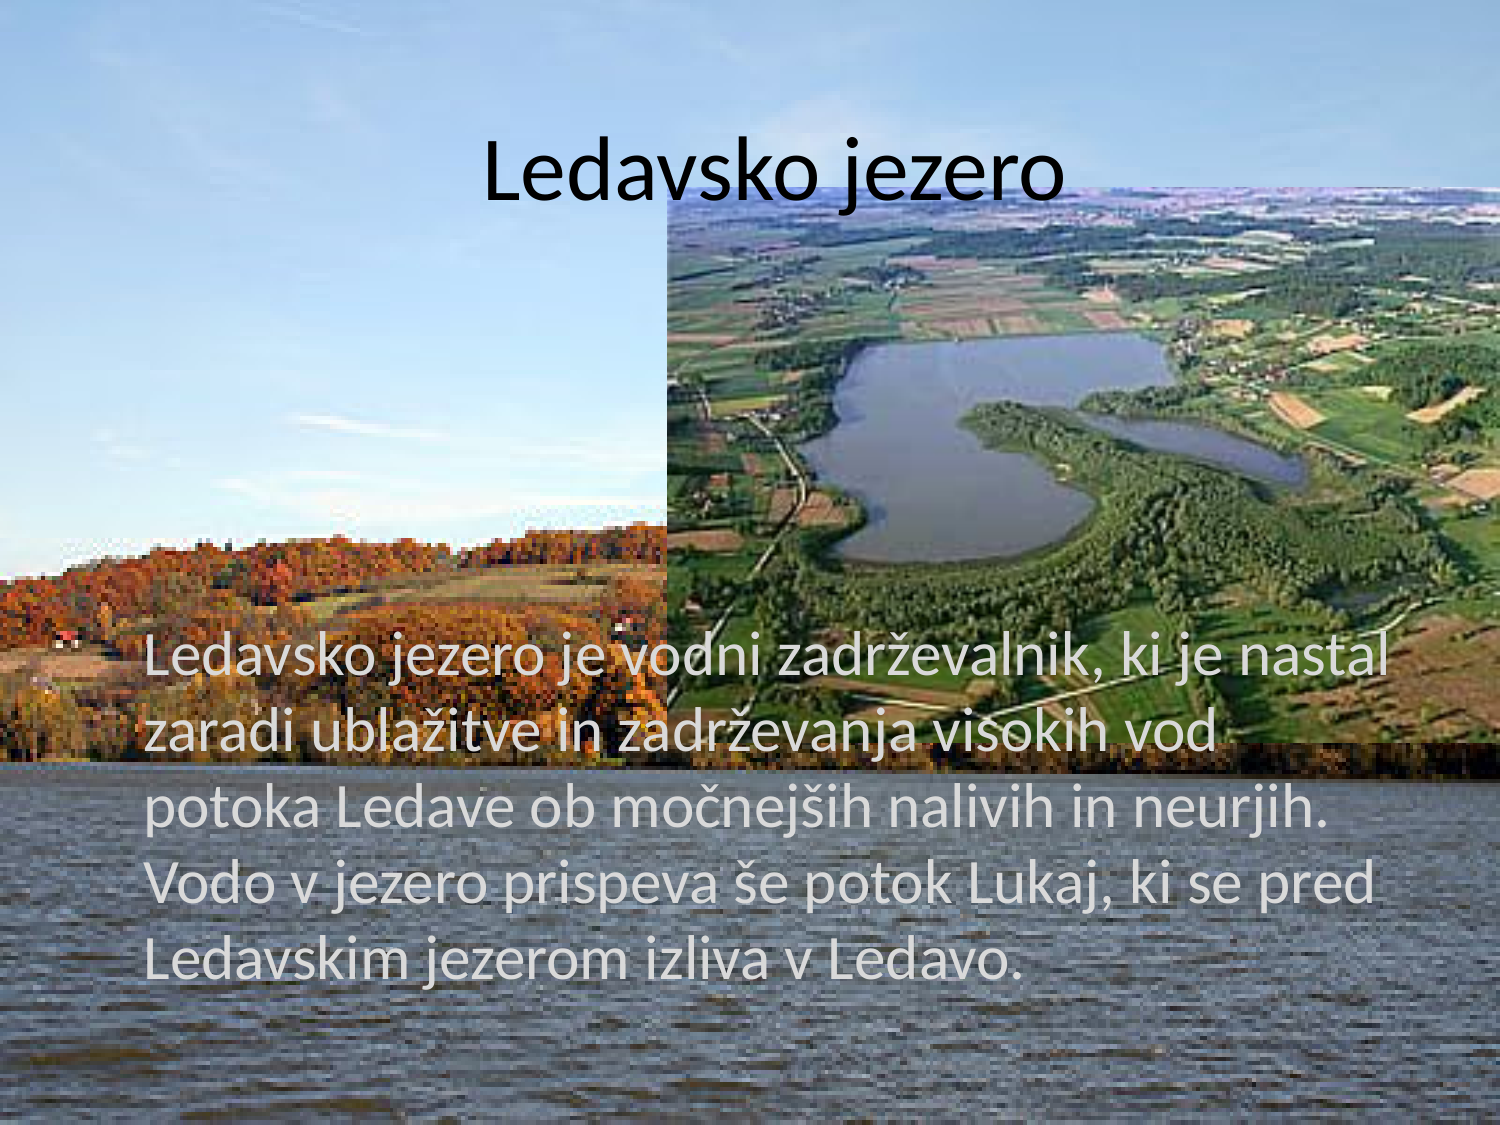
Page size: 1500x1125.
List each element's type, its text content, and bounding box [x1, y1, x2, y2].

text_box Ledavsko jezero [99, 70, 1450, 258]
list Ledavsko jezero je vodni zadrževalnik, ki je nastal zaradi ublažitve in zadrževanja visokih vod potoka Ledave ob močnejših nalivih in neurjih. Vodo v jezero prispeva še potok Lukaj, ki se pred Ledavskim jezerom izliva v Ledavo. [75, 262, 1425, 1005]
picture [0, 0, 1500, 1125]
